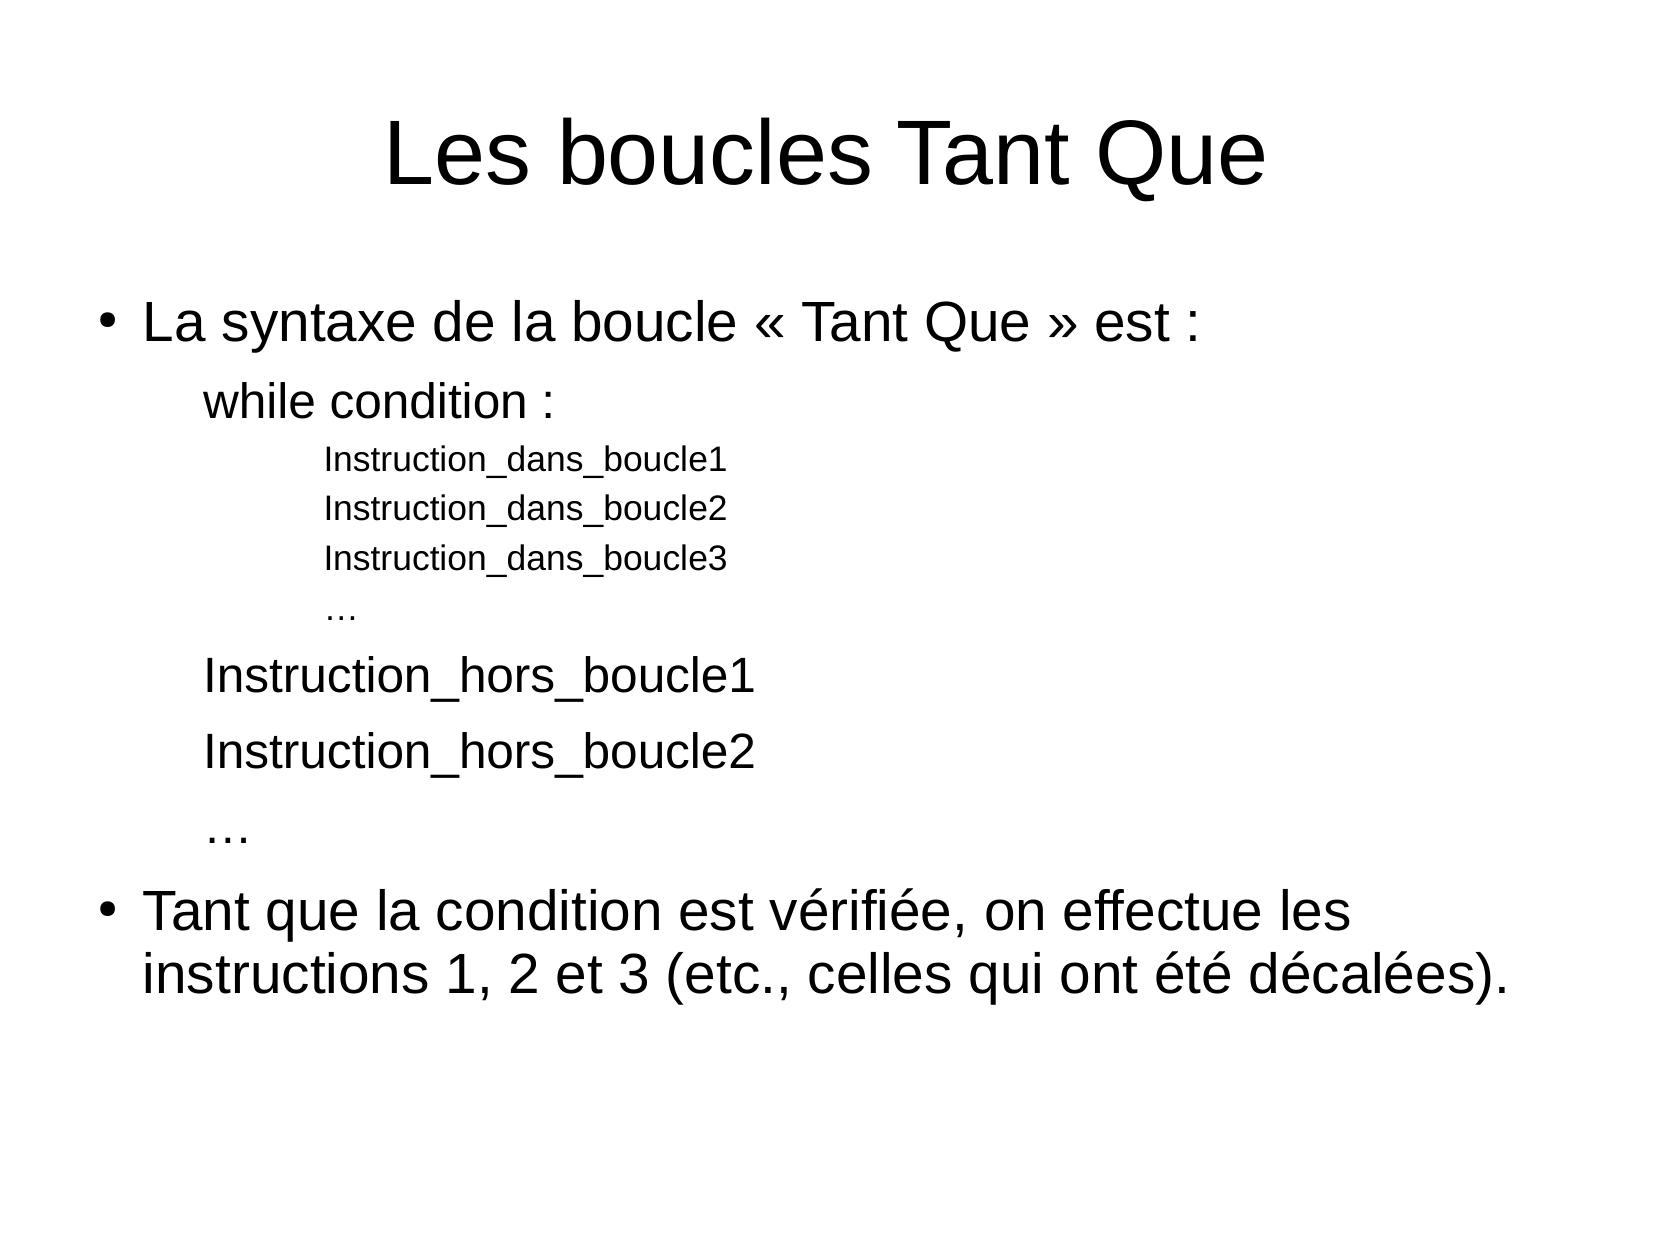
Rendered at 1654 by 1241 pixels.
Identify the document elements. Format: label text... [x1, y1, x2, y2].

list La syntaxe de la boucle « Tant Que » est : while condition : Instruction_dans_boucle1 Instruction_dans_boucle2 Instruction_dans_boucle3 … Instruction_hors_boucle1 Instruction_hors_boucle2 … Tant que la condition est vérifiée, on effectue les instructions 1, 2 et 3 (etc., celles qui ont été décalées). [82, 290, 1571, 1010]
title Les boucles Tant Que [82, 49, 1571, 257]
